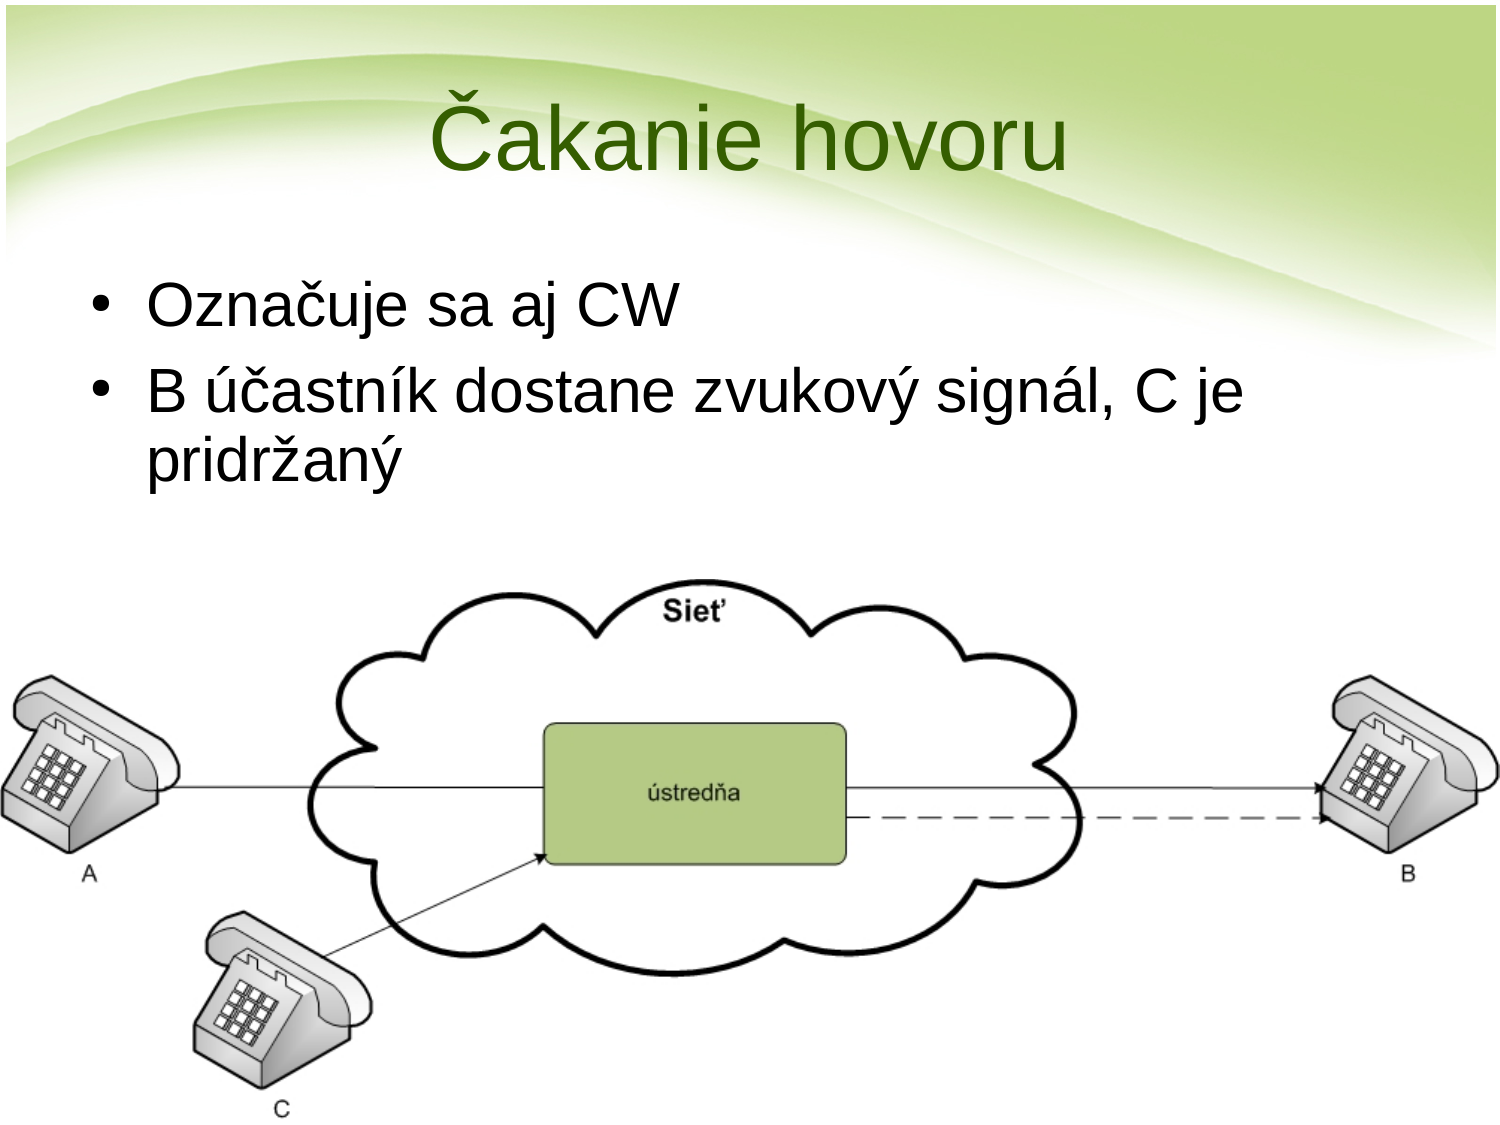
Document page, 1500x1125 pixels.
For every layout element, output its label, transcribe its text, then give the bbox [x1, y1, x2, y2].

title Čakanie hovoru [75, 13, 1426, 262]
list Označuje sa aj CW B účastník dostane zvukový signál, C je pridržaný [75, 262, 1426, 579]
picture [0, 0, 1500, 1125]
